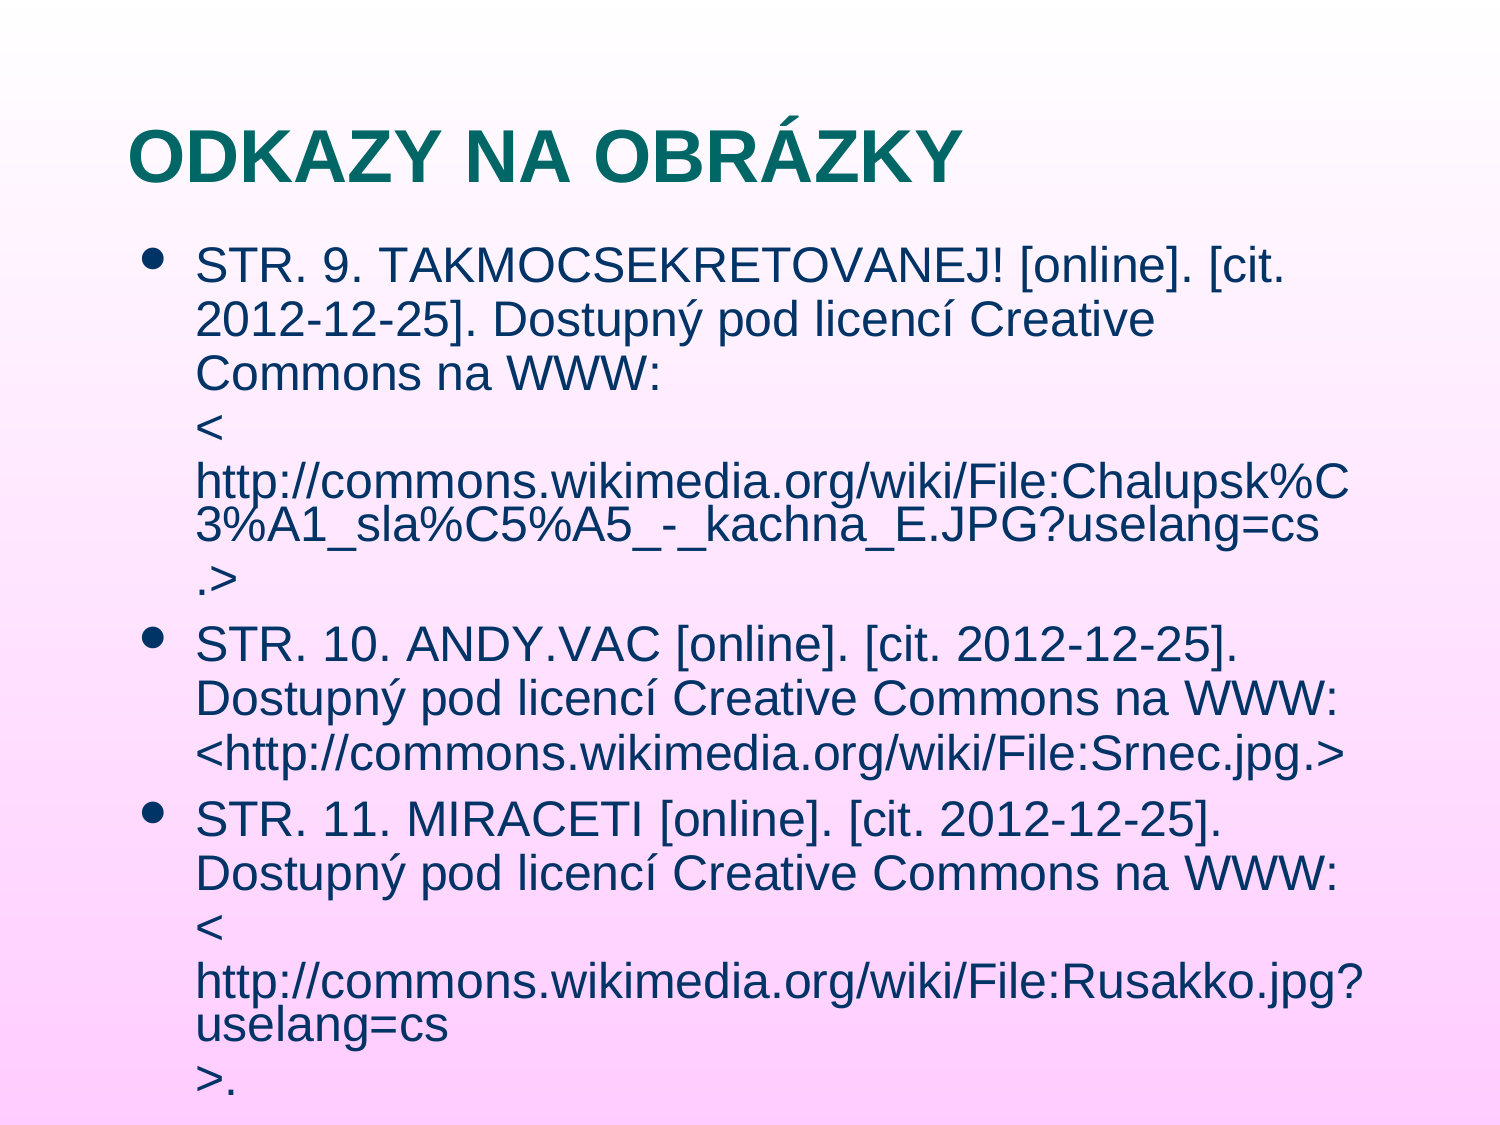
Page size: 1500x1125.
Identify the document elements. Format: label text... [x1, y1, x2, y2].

list STR. 9. TAKMOCSEKRETOVANEJ! [online]. [cit. 2012-12-25]. Dostupný pod licencí Creative Commons na WWW: <http://commons.wikimedia.org/wiki/File:Chalupsk%C3%A1_sla%C5%A5_-_kachna_E.JPG?uselang=cs.> STR. 10. ANDY.VAC [online]. [cit. 2012-12-25]. Dostupný pod licencí Creative Commons na WWW: <http://commons.wikimedia.org/wiki/File:Srnec.jpg.> STR. 11. MIRACETI [online]. [cit. 2012-12-25]. Dostupný pod licencí Creative Commons na WWW: <http://commons.wikimedia.org/wiki/File:Rusakko.jpg?uselang=cs>. [123, 231, 1386, 1036]
title ODKAZY NA OBRÁZKY [112, 42, 1389, 207]
